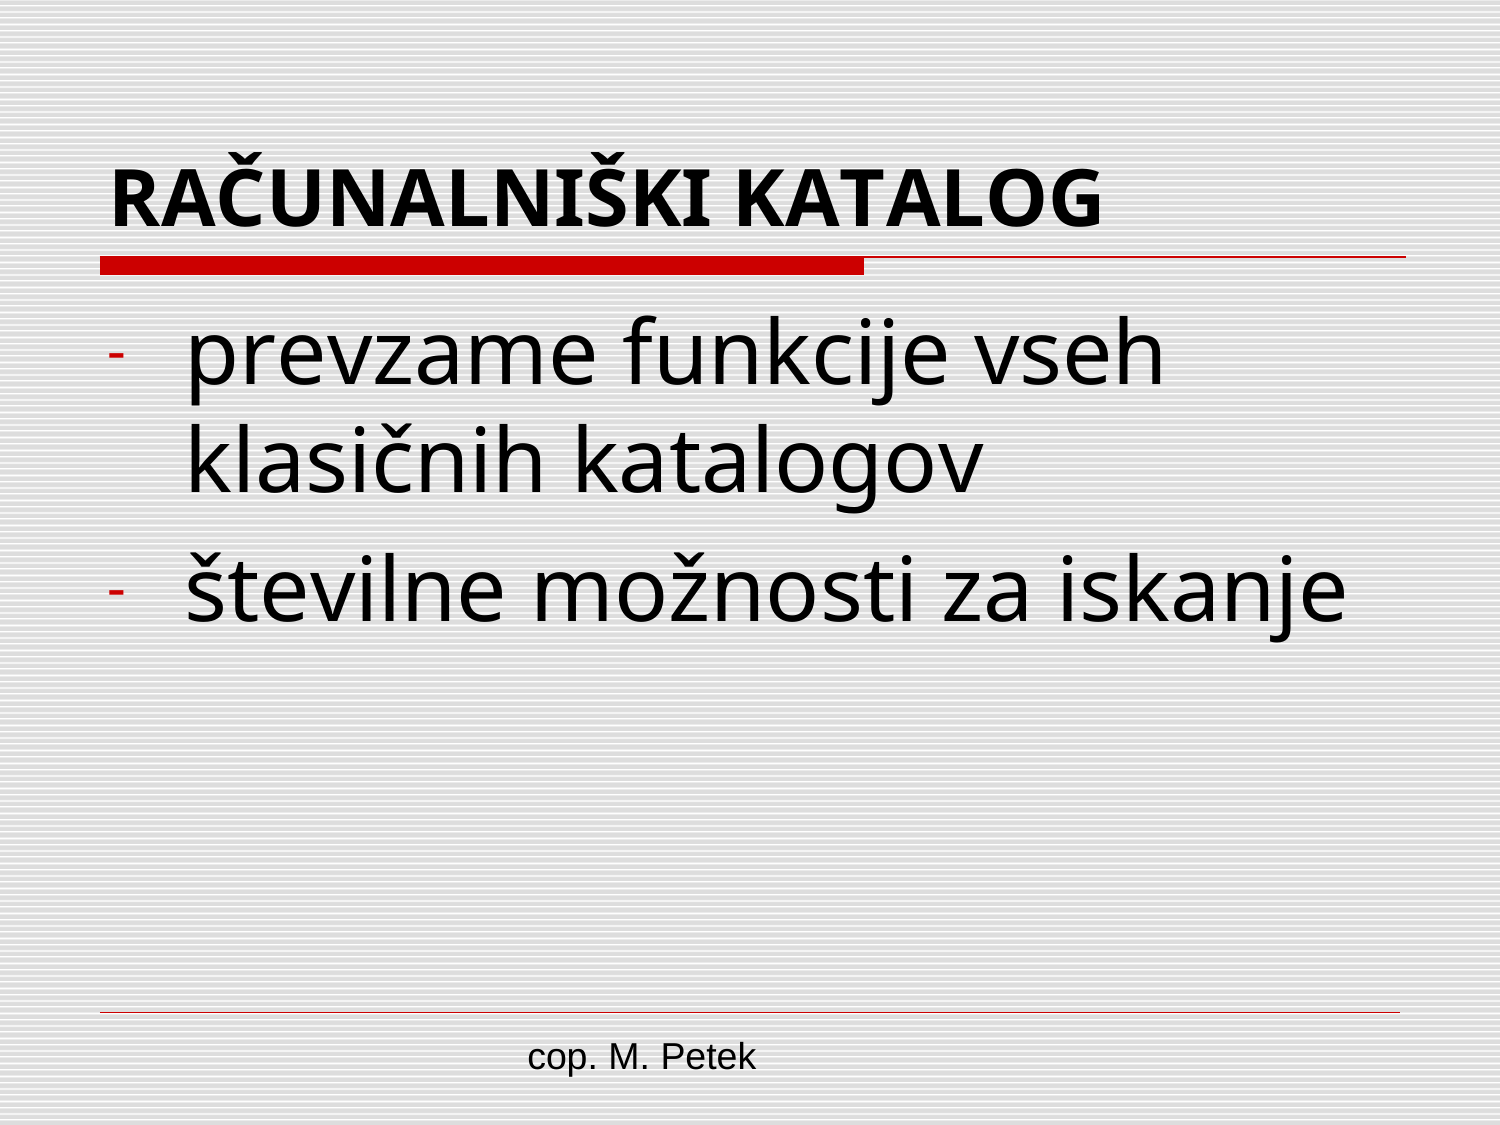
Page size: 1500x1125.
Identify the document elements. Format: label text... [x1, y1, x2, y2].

title RAČUNALNIŠKI KATALOG [94, 49, 1407, 250]
list prevzame funkcije vseh klasičnih katalogov številne možnosti za iskanje [92, 287, 1406, 988]
picture [0, 0, 1500, 1125]
